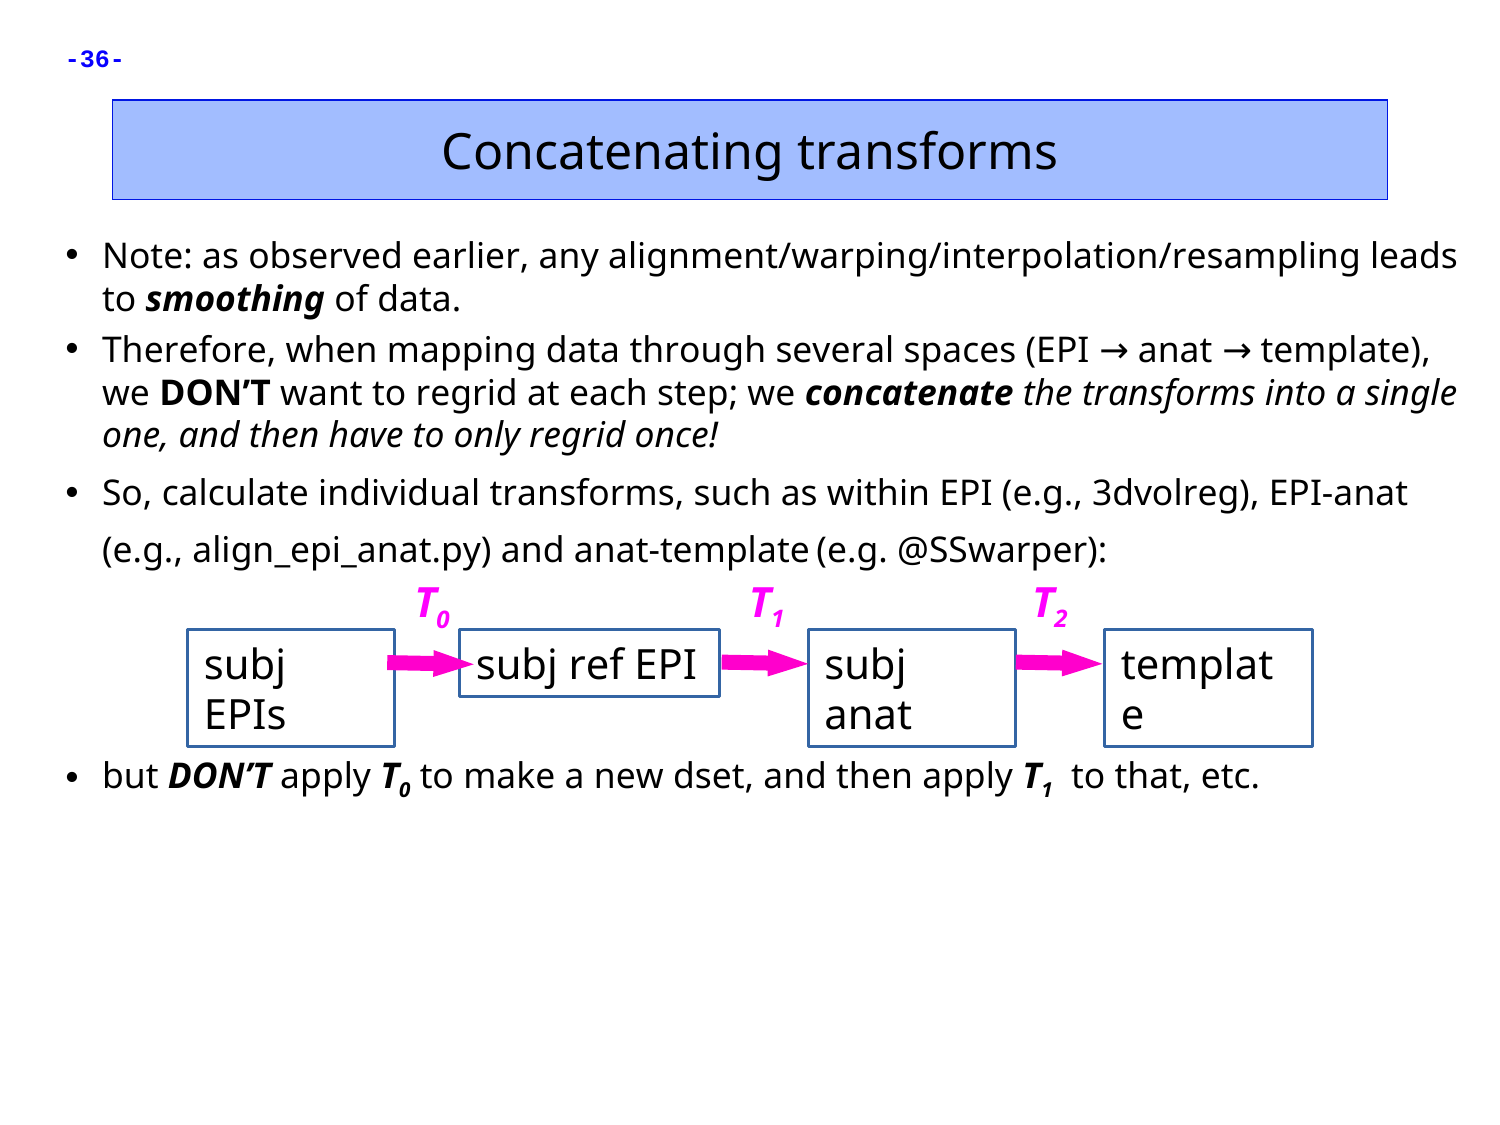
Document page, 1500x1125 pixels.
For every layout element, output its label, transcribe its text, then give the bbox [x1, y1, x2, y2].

text_box Note: as observed earlier, any alignment/warping/interpolation/resampling leads to smoothing of data. Therefore, when mapping data through several spaces (EPI → anat → template), we DON’T want to regrid at each step; we concatenate the transforms into a single one, and then have to only regrid once! So, calculate individual transforms, such as within EPI (e.g., 3dvolreg), EPI-anat (e.g., align_epi_anat.py) and anat-template (e.g. @SSwarper): but DON’T apply T0 to make a new dset, and then apply T1 to that, etc. [49, 226, 1478, 867]
text_box T0 [398, 567, 488, 643]
text_box template [1104, 629, 1313, 697]
text_box Concatenating transforms [112, 99, 1388, 200]
text_box T1 [732, 566, 823, 642]
text_box subj EPIs [187, 629, 395, 697]
text_box subj anat [808, 629, 1016, 697]
text_box T2 [1015, 566, 1106, 642]
text_box subj ref EPI [459, 629, 720, 697]
